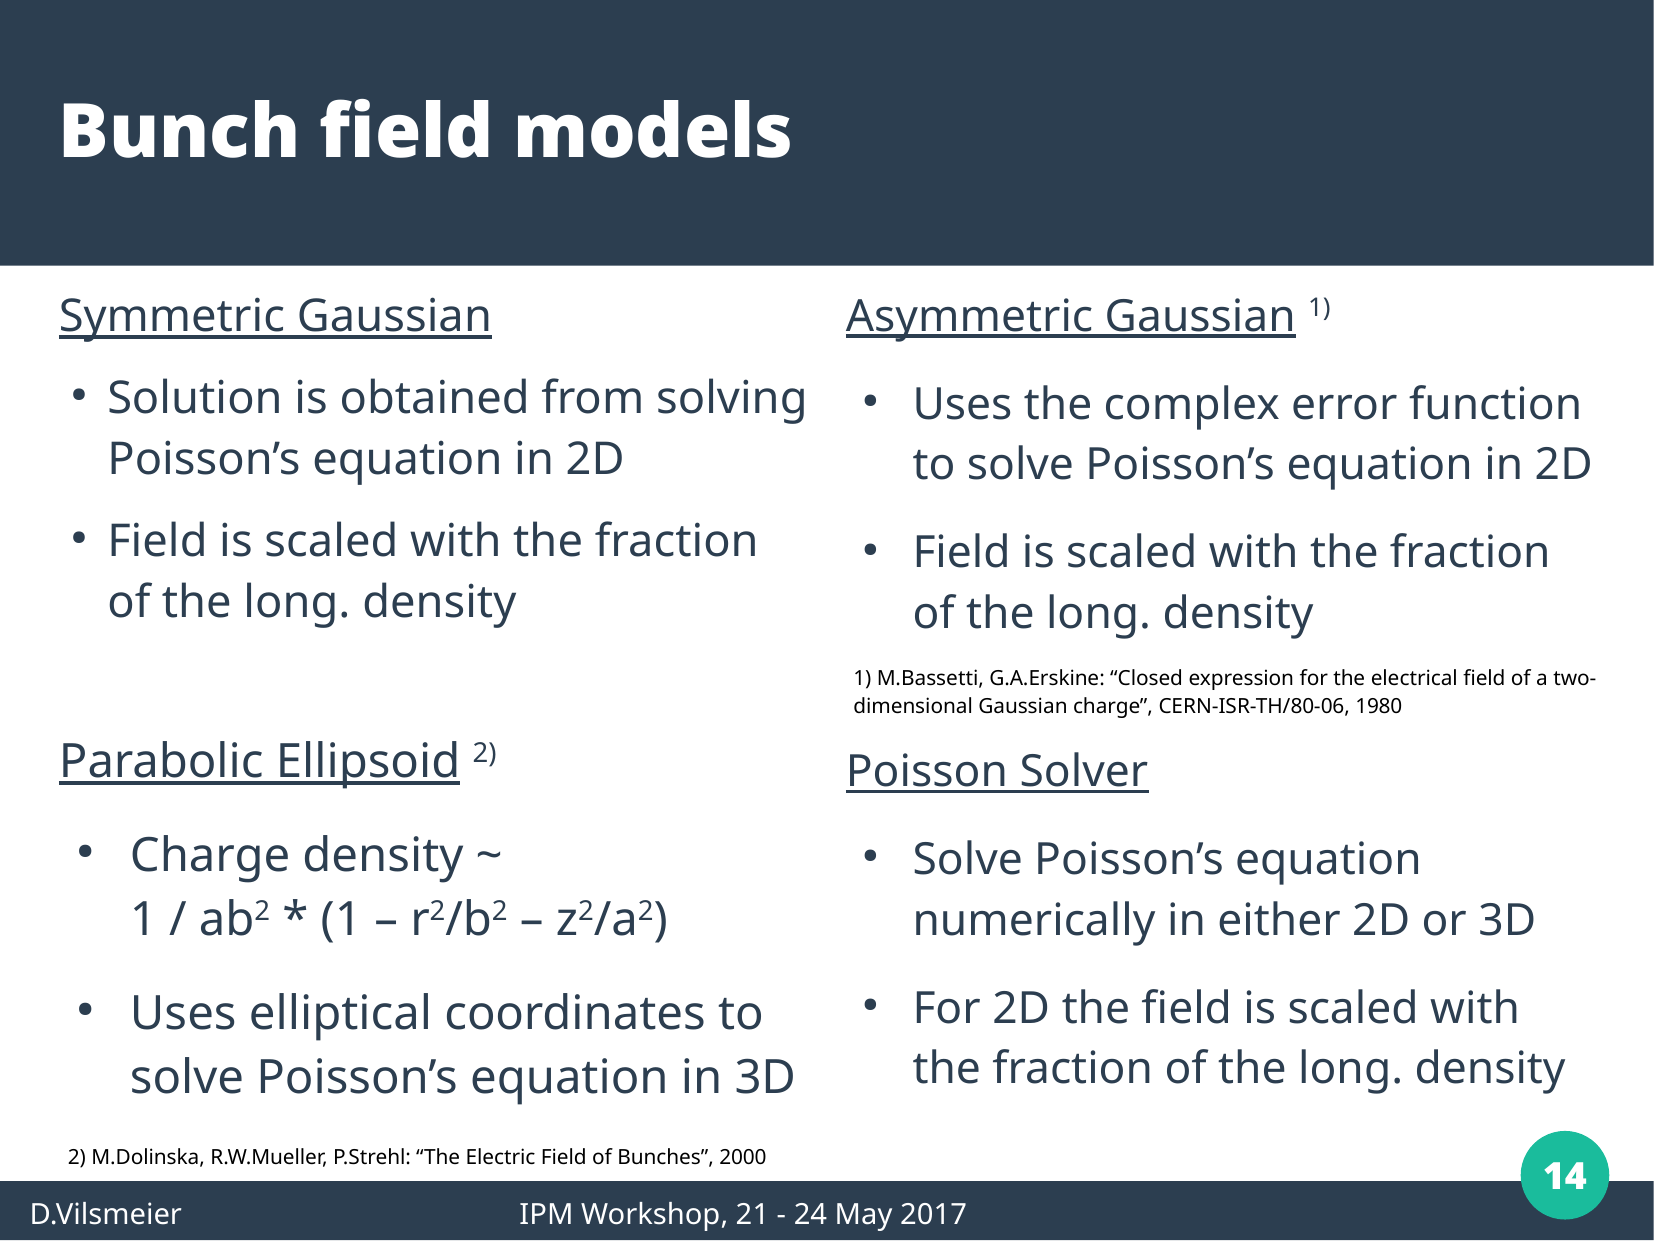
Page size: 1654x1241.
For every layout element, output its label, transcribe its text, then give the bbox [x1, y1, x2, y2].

text_box 1) M.Bassetti, G.A.Erskine: “Closed expression for the electrical field of a two-dimensional Gaussian charge”, CERN-ISR-TH/80-06, 1980 [838, 655, 1636, 719]
list Symmetric Gaussian Solution is obtained from solving Poisson’s equation in 2D Field is scaled with the fraction of the long. density [59, 283, 809, 678]
text_box 2) M.Dolinska, R.W.Mueller, P.Strehl: “The Electric Field of Bunches”, 2000 [53, 1135, 851, 1175]
list Poisson Solver Solve Poisson’s equation numerically in either 2D or 3D For 2D the field is scaled with the fraction of the long. density [845, 738, 1596, 1134]
list Parabolic Ellipsoid 2) Charge density ~ 1 / ab2 * (1 – r2/b2 – z2/a2) Uses elliptical coordinates to solve Poisson’s equation in 3D [59, 727, 809, 1122]
list Asymmetric Gaussian 1) Uses the complex error function to solve Poisson’s equation in 2D Field is scaled with the fraction of the long. density [845, 283, 1596, 655]
title Bunch field models [59, 49, 1595, 207]
